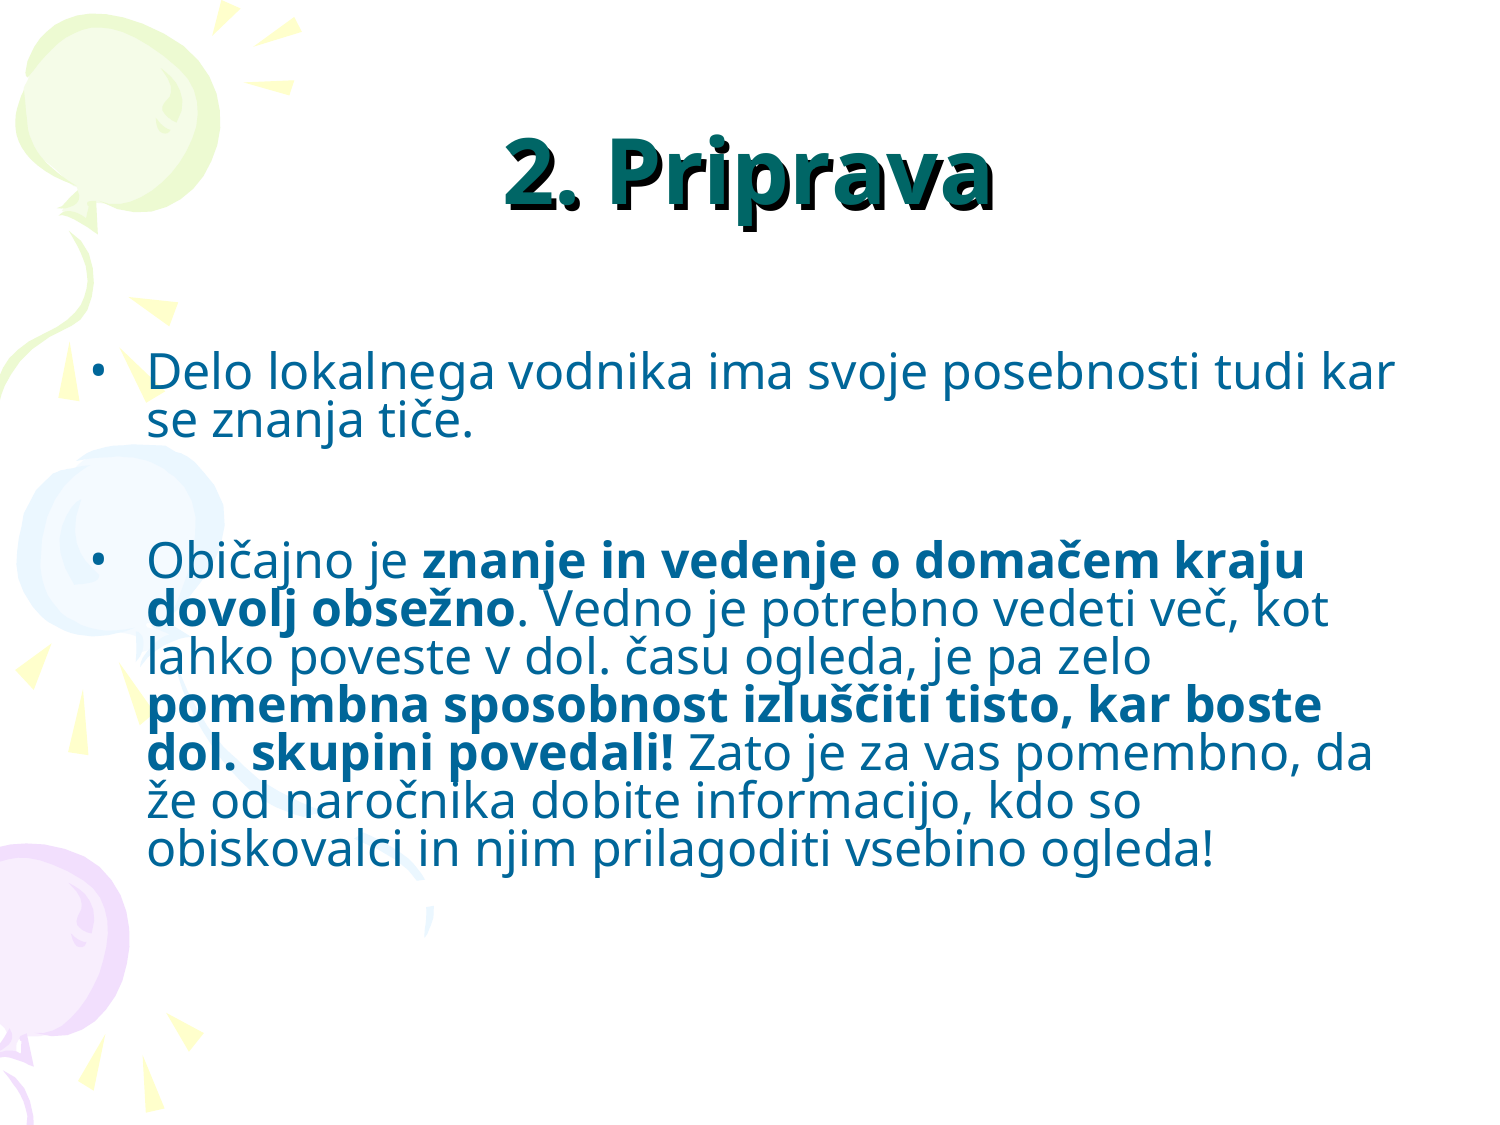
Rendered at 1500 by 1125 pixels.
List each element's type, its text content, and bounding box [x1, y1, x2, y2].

title 2. Priprava [72, 16, 1426, 233]
list Delo lokalnega vodnika ima svoje posebnosti tudi kar se znanja tiče. Običajno je znanje in vedenje o domačem kraju dovolj obsežno. Vedno je potrebno vedeti več, kot lahko poveste v dol. času ogleda, je pa zelo pomembna sposobnost izluščiti tisto, kar boste dol. skupini povedali! Zato je za vas pomembno, da že od naročnika dobite informacijo, kdo so obiskovalci in njim prilagoditi vsebino ogleda! [75, 262, 1426, 994]
